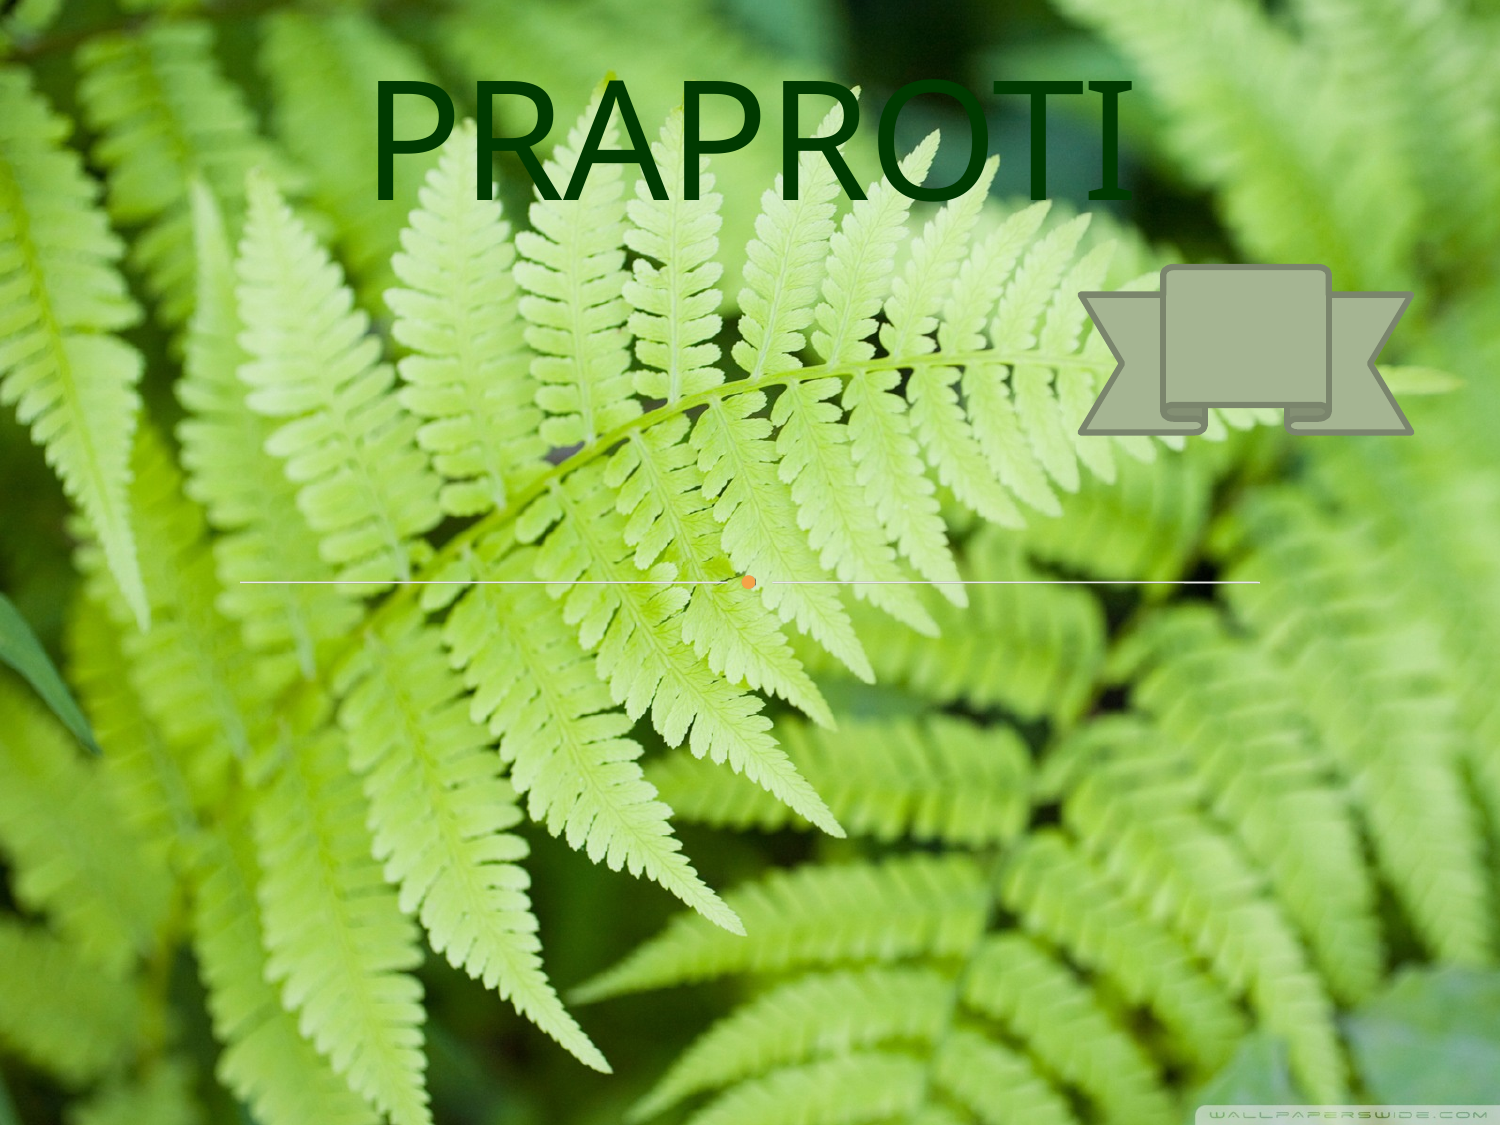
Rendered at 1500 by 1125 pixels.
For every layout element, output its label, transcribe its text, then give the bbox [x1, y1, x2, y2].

title PRAPROTI [135, 66, 1367, 242]
subtitle [75, 607, 1438, 795]
picture [0, 0, 1500, 1125]
text_box [1080, 267, 1412, 433]
